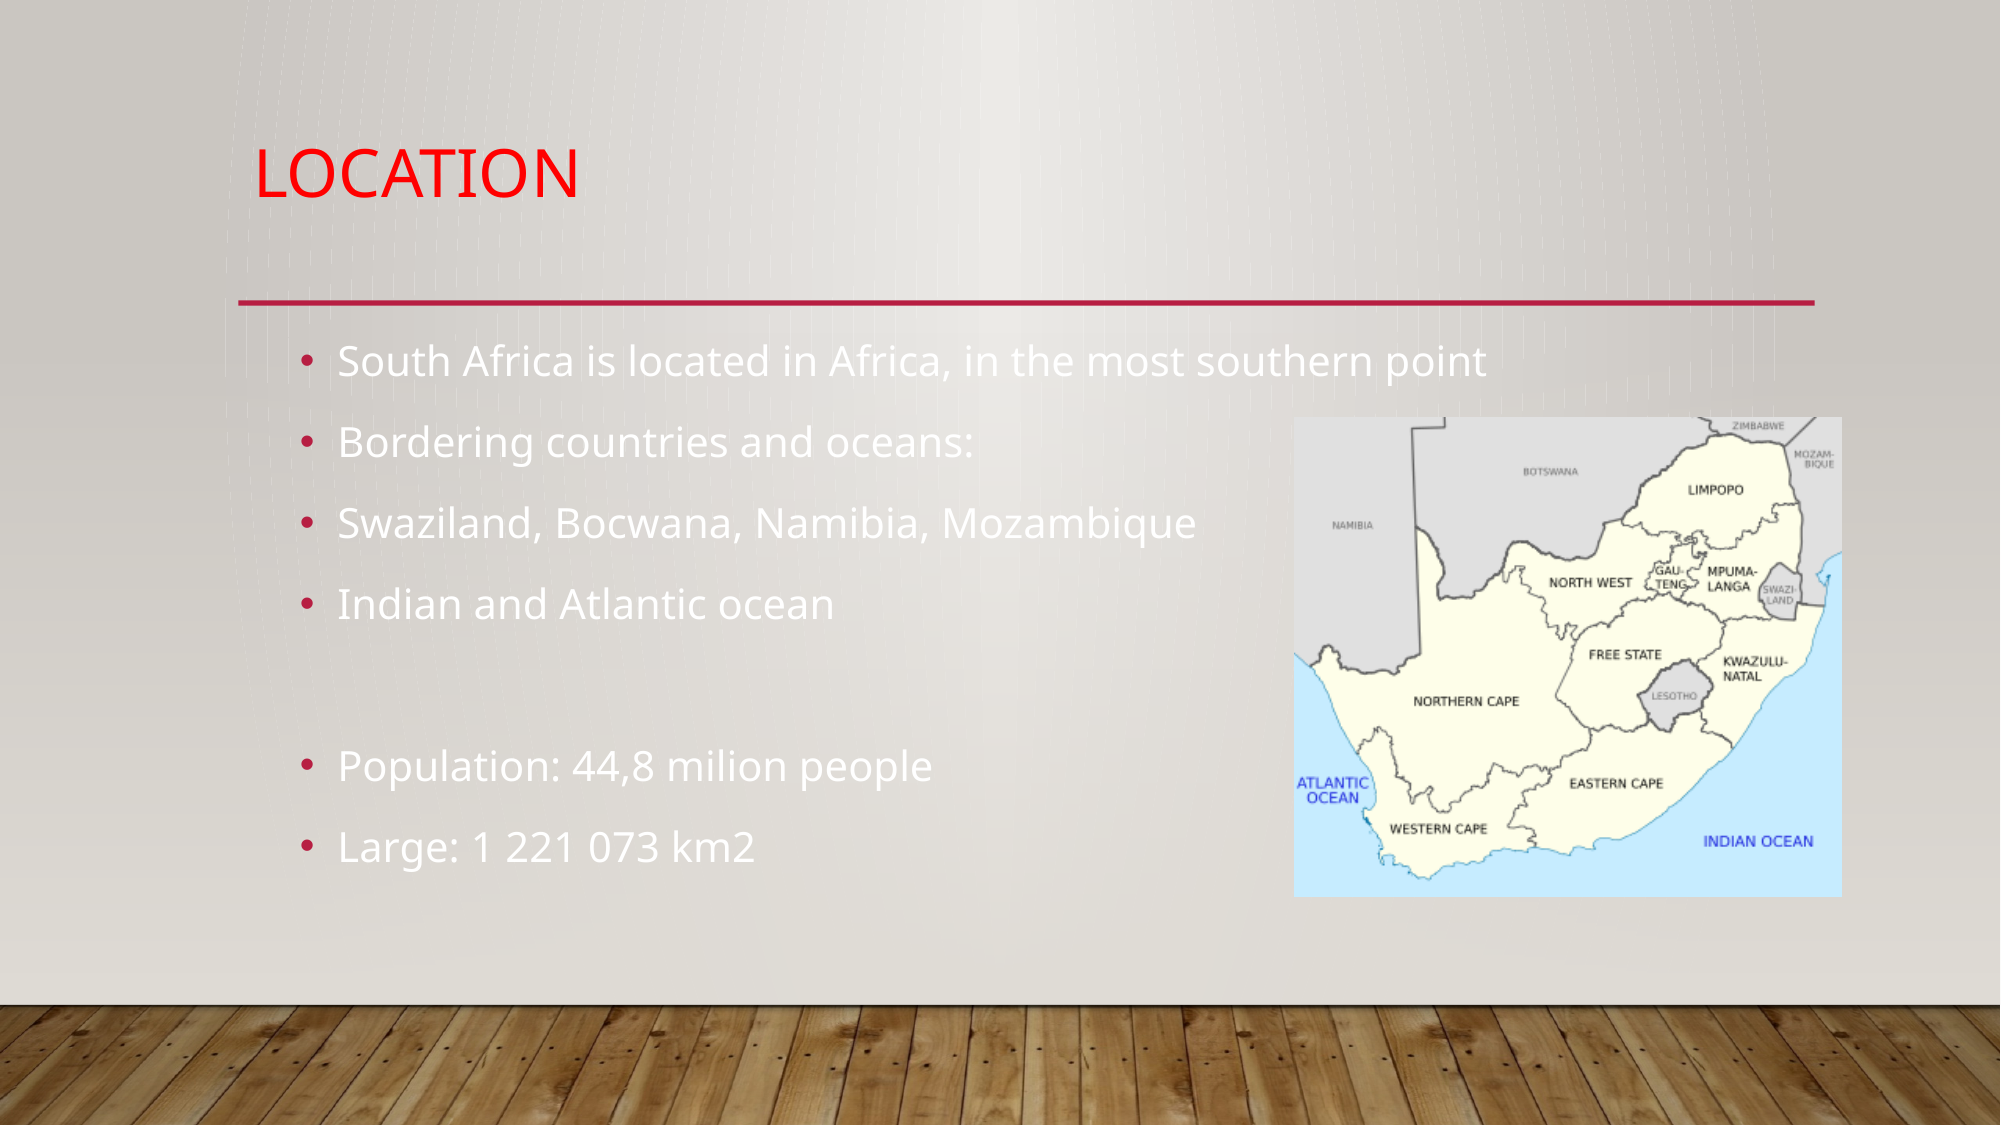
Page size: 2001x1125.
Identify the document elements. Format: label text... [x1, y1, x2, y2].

list South Africa is located in Africa, in the most southern point Bordering countries and oceans: Swaziland, Bocwana, Namibia, Mozambique Indian and Atlantic ocean Population: 44,8 milion people Large: 1 221 073 km2 [284, 317, 1861, 884]
picture [0, 1005, 2000, 1125]
picture [1294, 417, 1842, 898]
title LOCATION [238, 131, 1814, 305]
